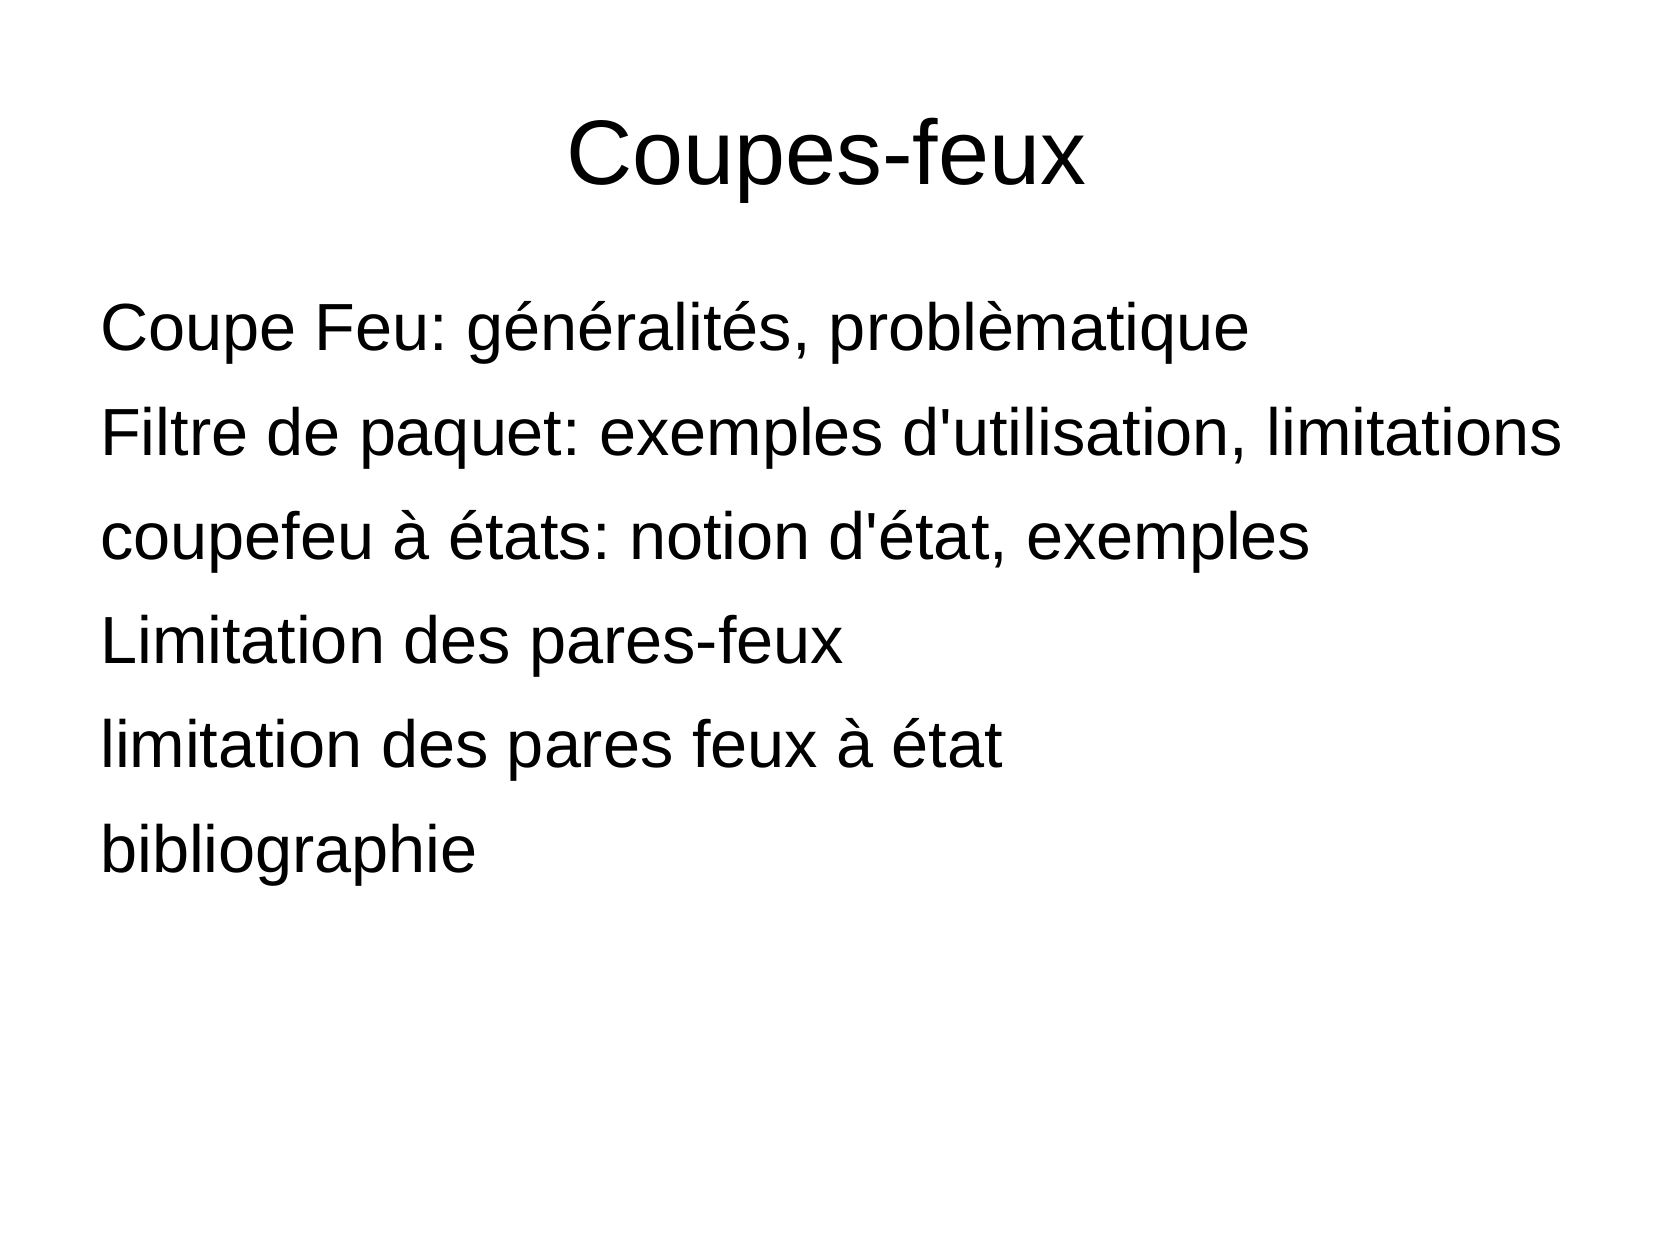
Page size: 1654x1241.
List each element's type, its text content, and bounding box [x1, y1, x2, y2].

title Coupes-feux [82, 49, 1571, 257]
list Coupe Feu: généralités, problèmatique Filtre de paquet: exemples d'utilisation, limitations coupefeu à états: notion d'état, exemples Limitation des pares-feux limitation des pares feux à état bibliographie [82, 290, 1571, 1094]
